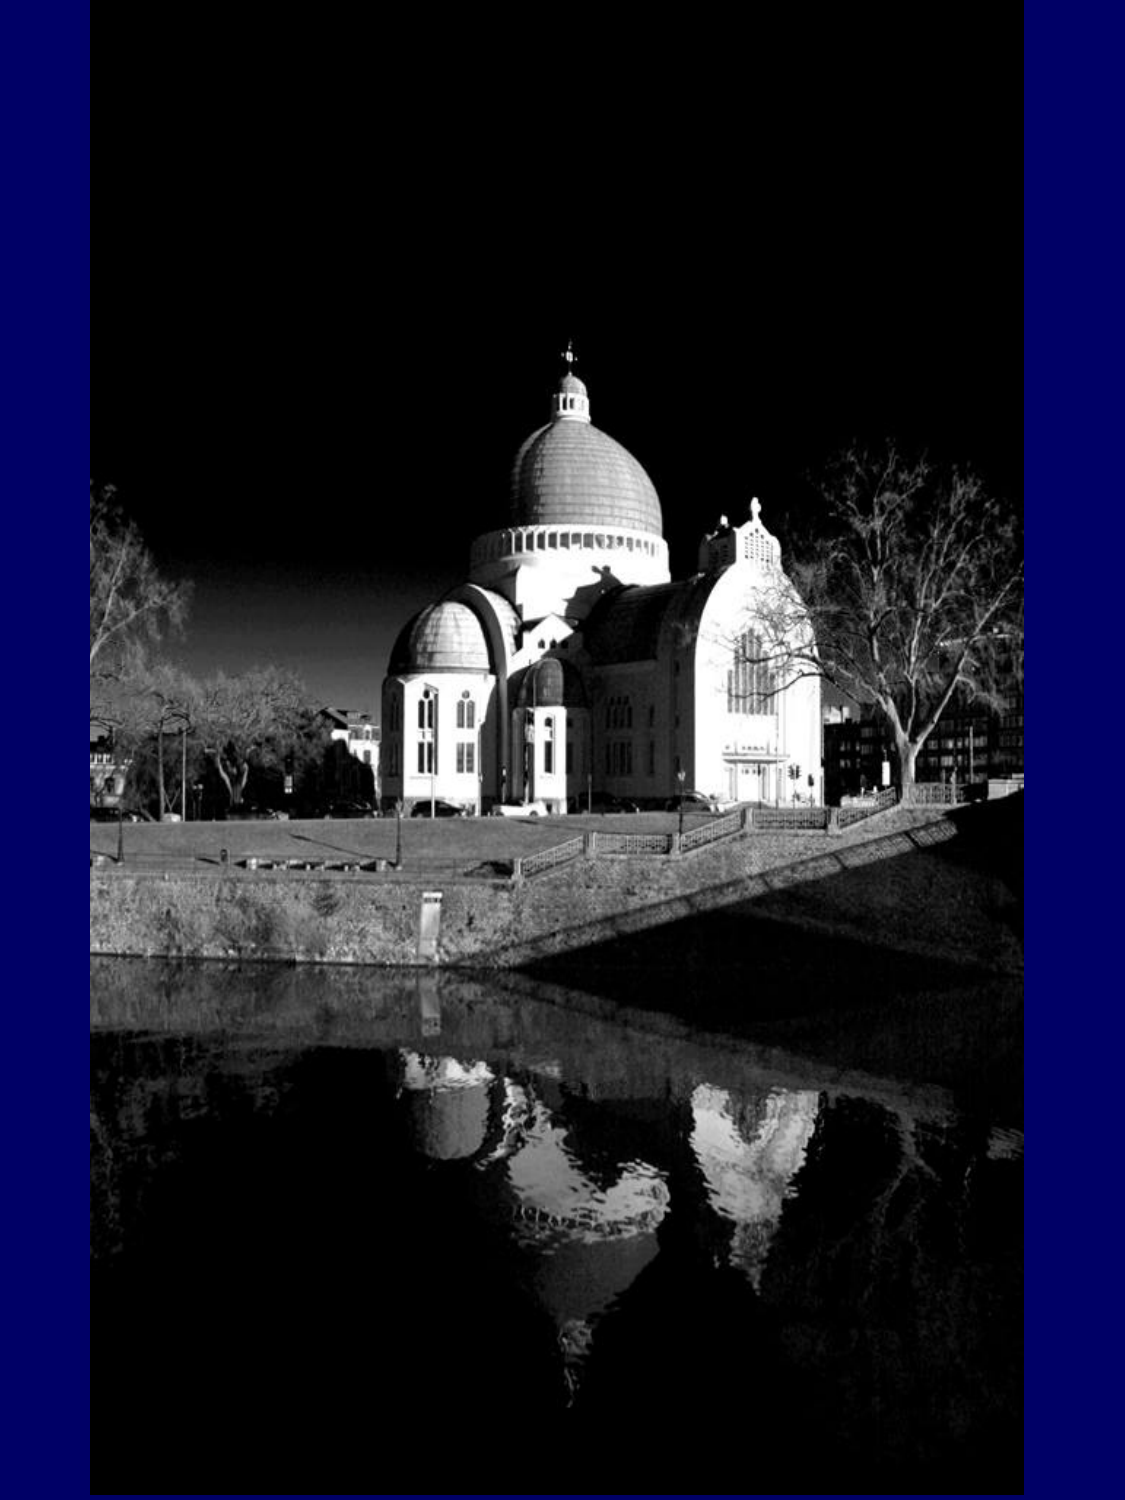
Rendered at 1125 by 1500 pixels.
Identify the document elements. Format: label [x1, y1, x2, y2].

picture [90, 0, 1024, 1495]
